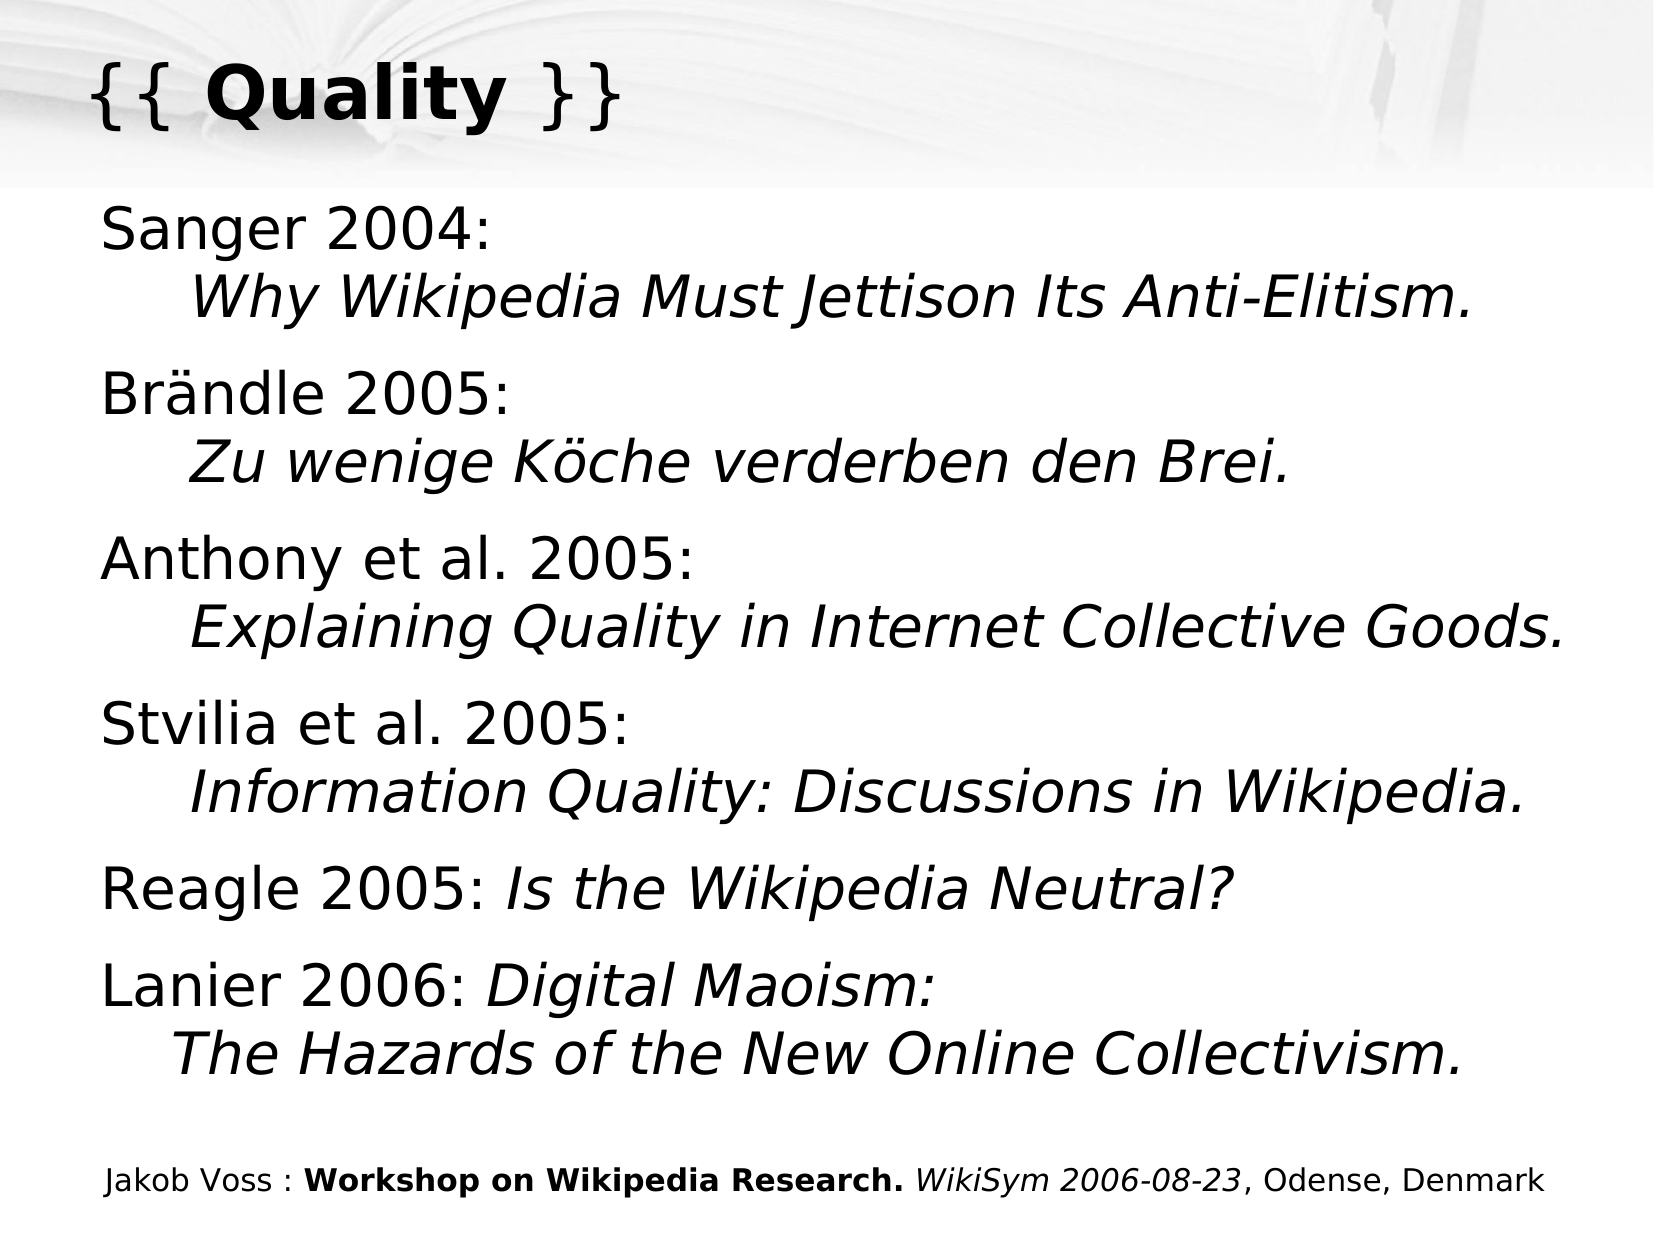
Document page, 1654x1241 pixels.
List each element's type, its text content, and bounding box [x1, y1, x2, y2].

title {{ Quality }} [82, 37, 1571, 151]
list Sanger 2004: Why Wikipedia Must Jettison Its Anti-Elitism. Brändle 2005: Zu wenige Köche verderben den Brei. Anthony et al. 2005: Explaining Quality in Internet Collective Goods. Stvilia et al. 2005: Information Quality: Discussions in Wikipedia. Reagle 2005: Is the Wikipedia Neutral? Lanier 2006: Digital Maoism: The Hazards of the New Online Collectivism. [82, 195, 1571, 1122]
picture [0, 0, 1654, 188]
